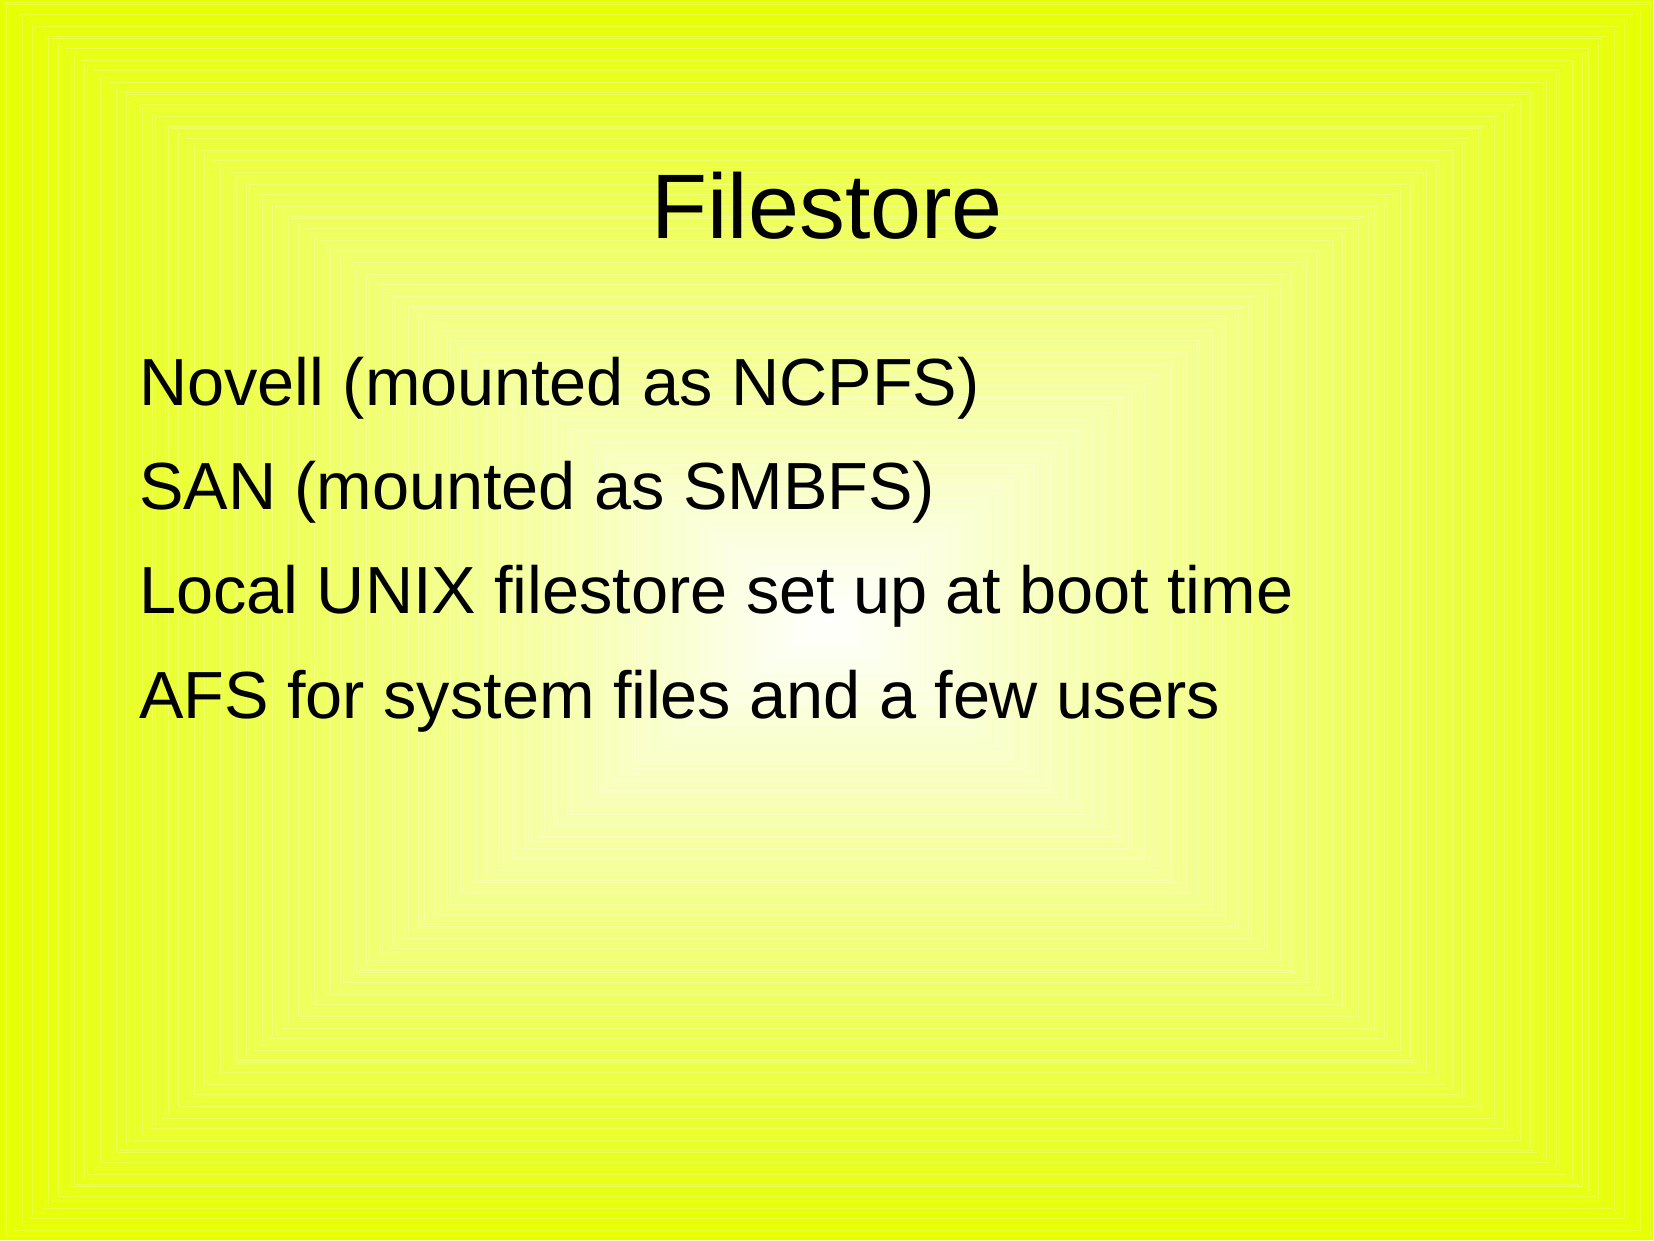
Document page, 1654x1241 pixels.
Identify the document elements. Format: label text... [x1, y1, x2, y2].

list Novell (mounted as NCPFS) SAN (mounted as SMBFS) Local UNIX filestore set up at boot time AFS for system files and a few users [121, 344, 1534, 1127]
title Filestore [121, 102, 1534, 311]
